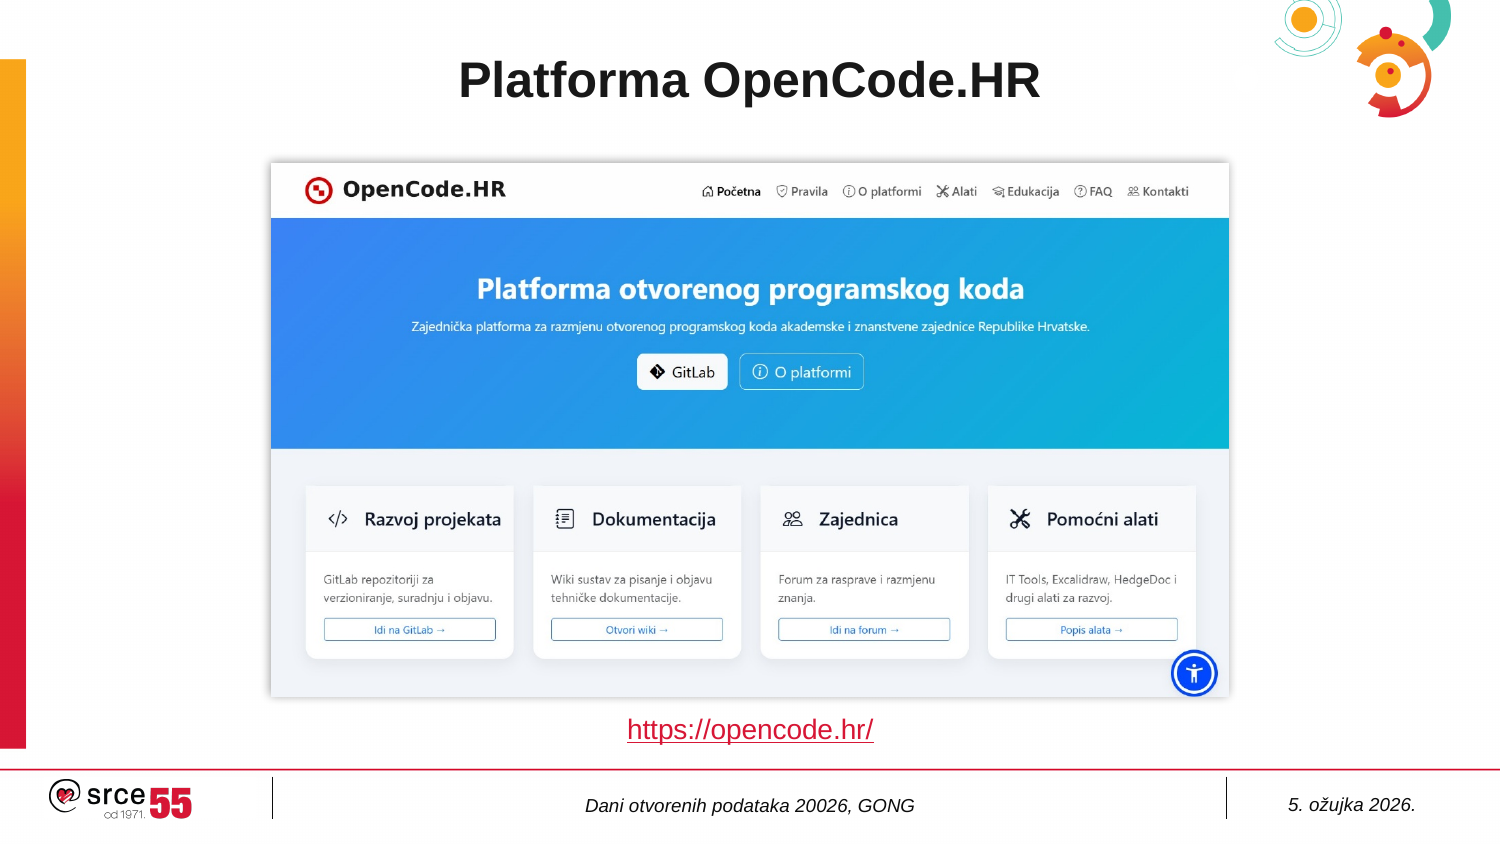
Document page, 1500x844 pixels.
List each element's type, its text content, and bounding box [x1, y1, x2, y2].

slide_number 5. ožujka 2026. [1254, 781, 1451, 827]
text_box https://opencode.hr/ [612, 704, 916, 753]
footer Dani otvorenih podataka 20026, GONG [338, 782, 1162, 828]
picture [0, 0, 1500, 844]
title Platforma OpenCode.HR [103, 0, 1397, 164]
